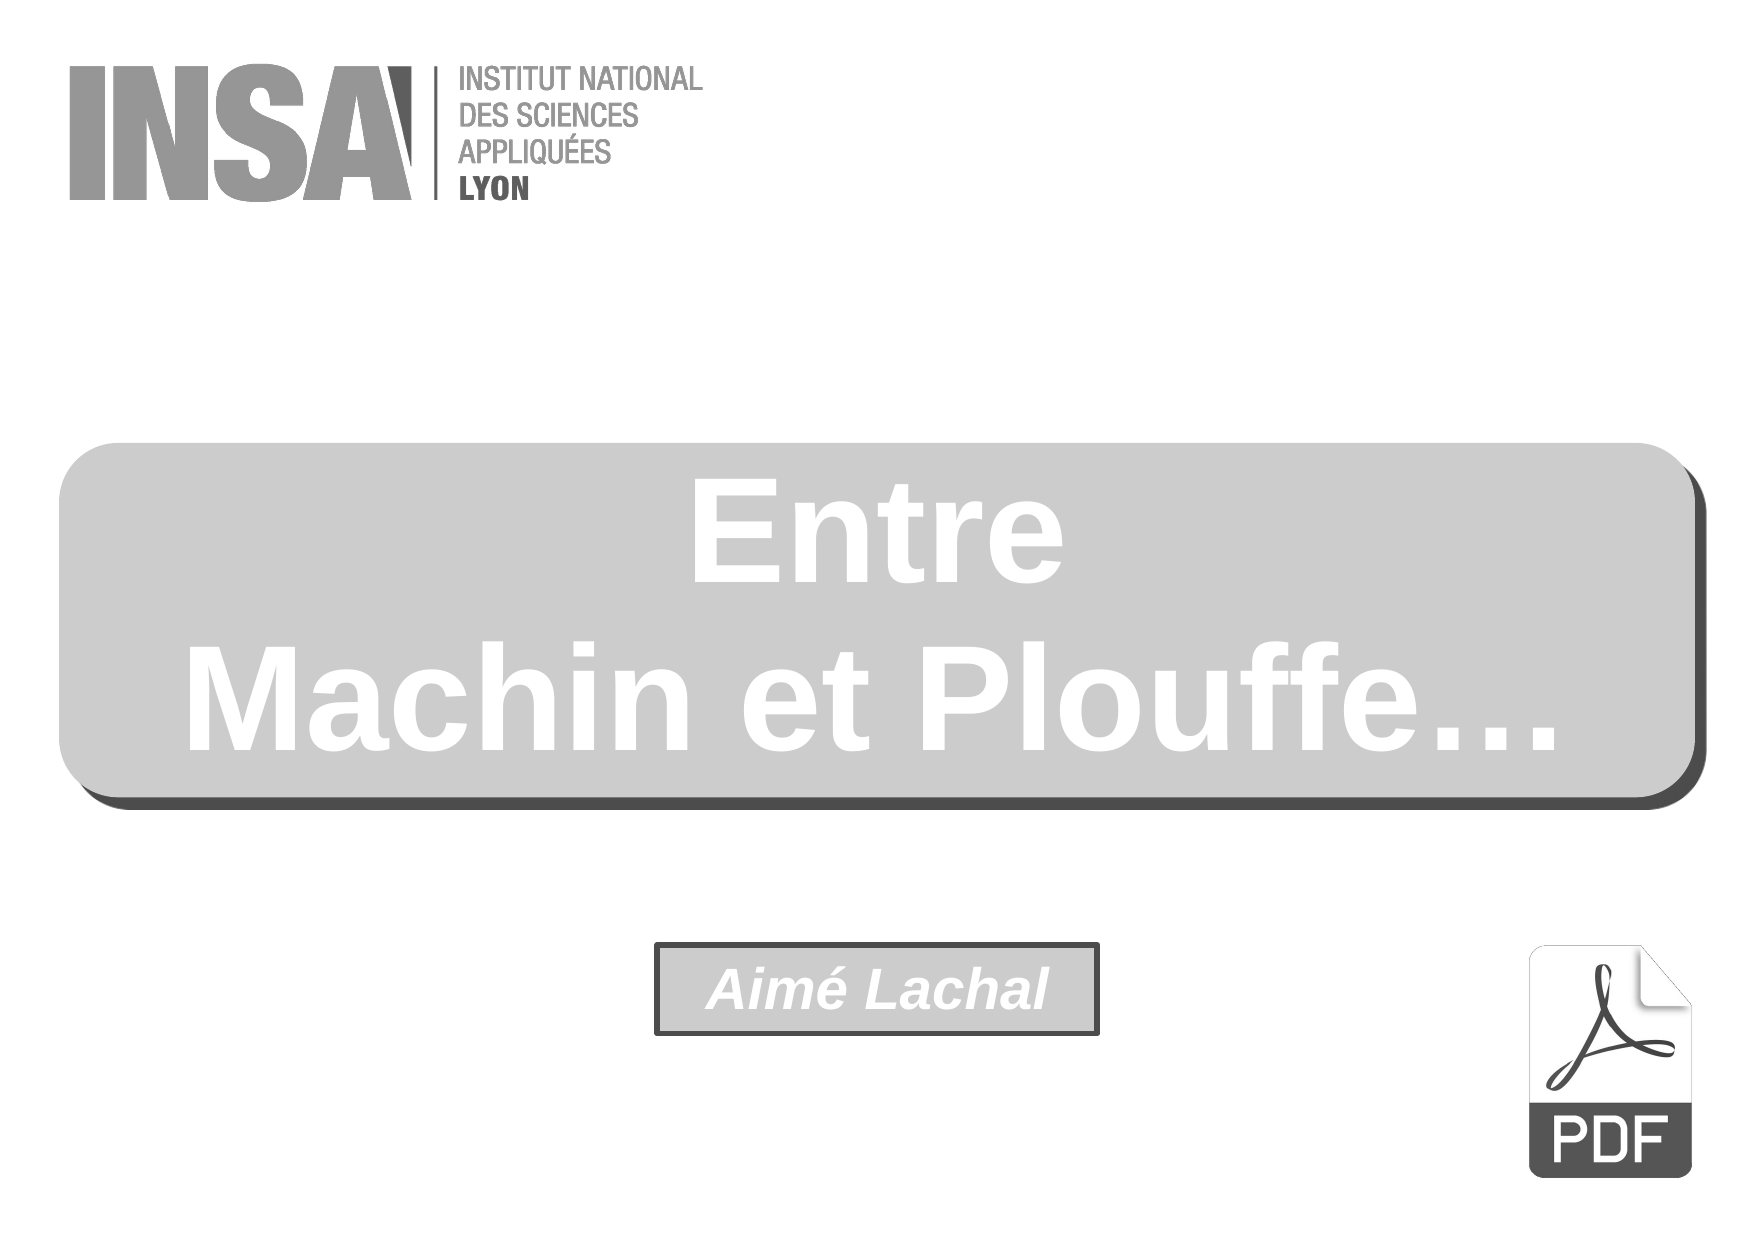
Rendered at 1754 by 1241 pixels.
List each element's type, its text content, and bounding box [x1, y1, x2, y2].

title Aimé Lachal [657, 944, 1098, 1034]
text_box Entre Machin et Plouffe… [59, 442, 1695, 798]
picture [1526, 944, 1695, 1182]
picture [59, 58, 713, 207]
